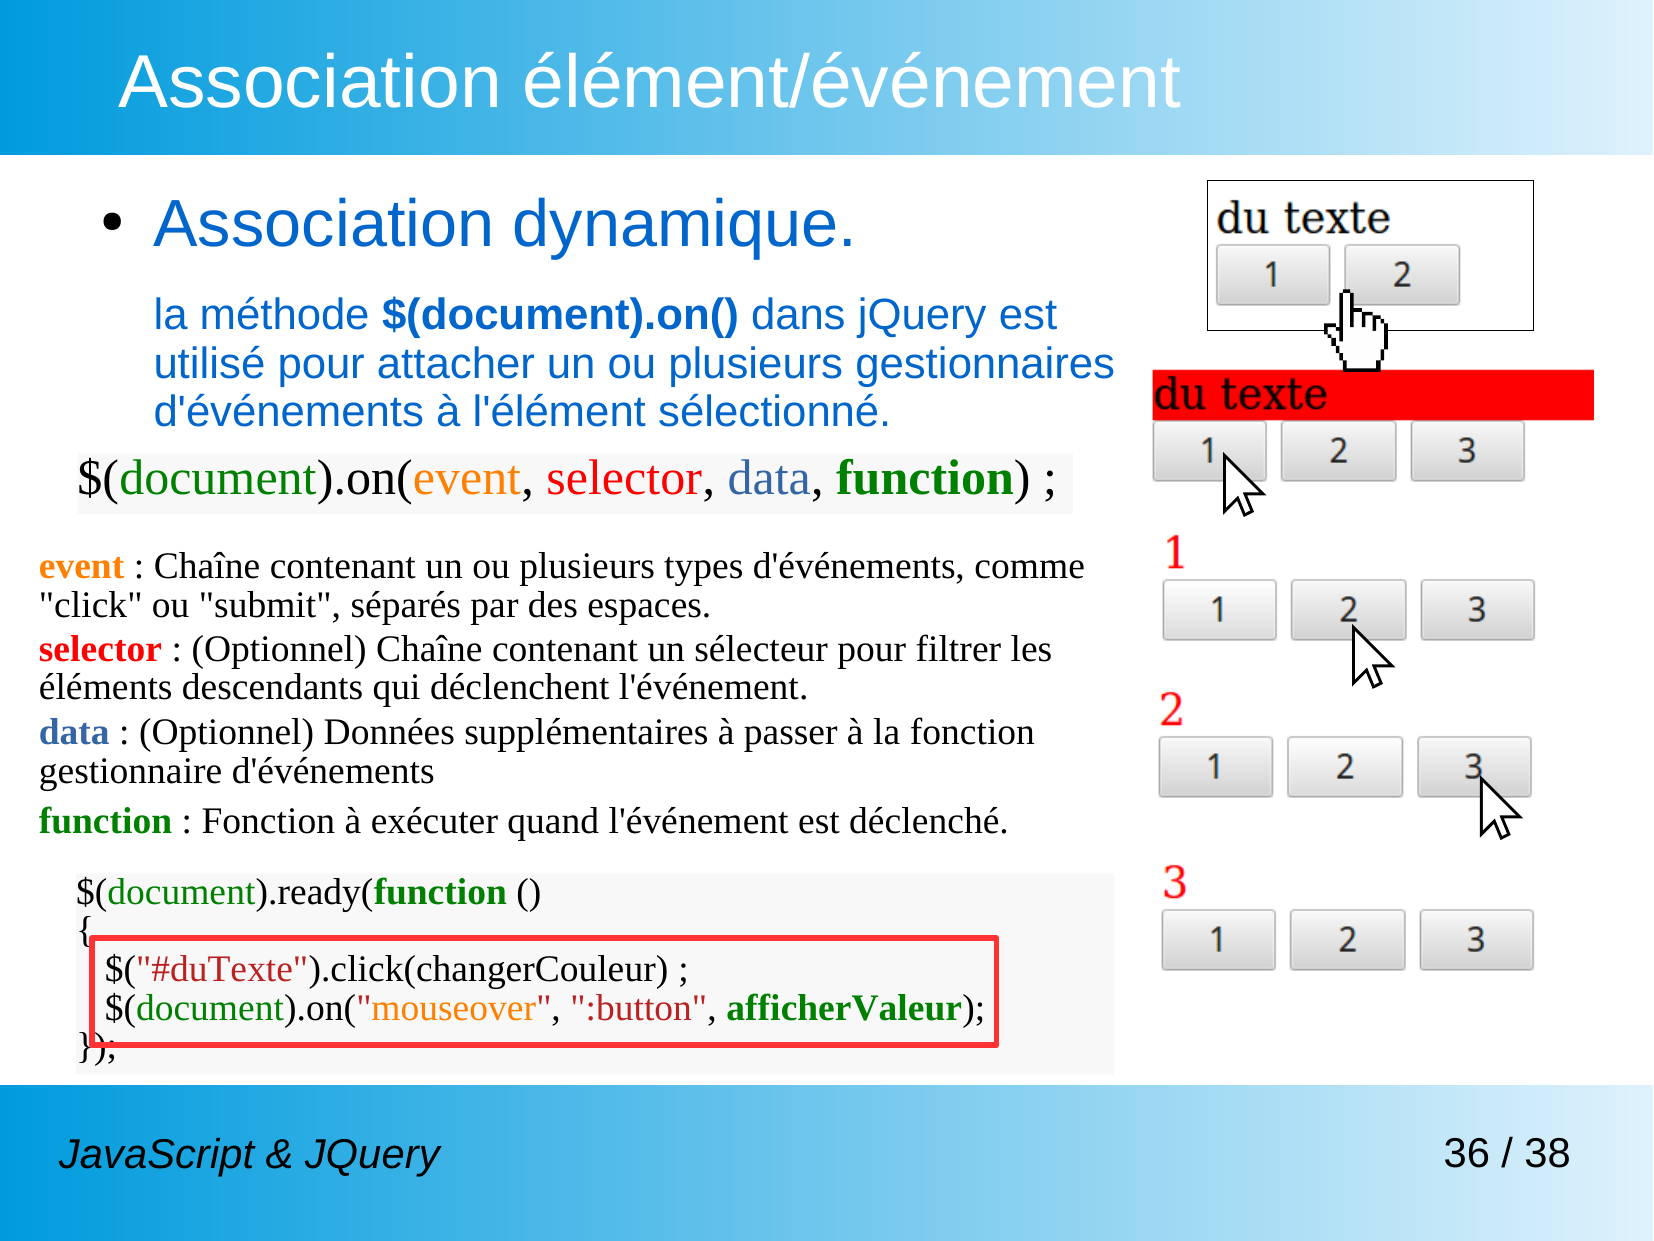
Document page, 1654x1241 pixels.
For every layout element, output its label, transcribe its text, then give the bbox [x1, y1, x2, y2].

title Association élément/événement [47, 28, 1536, 134]
text_box event : Chaîne contenant un ou plusieurs types d'événements, comme "click" ou "submit", séparés par des espaces. selector : (Optionnel) Chaîne contenant un sélecteur pour filtrer les éléments descendants qui déclenchent l'événement. data : (Optionnel) Données supplémentaires à passer à la fonction gestionnaire d'événements function : Fonction à exécuter quand l'événement est déclenché. [39, 547, 1141, 842]
picture [1142, 180, 1604, 841]
picture [1151, 845, 1603, 985]
text_box $(document).on(event, selector, data, function) ; [77, 453, 1073, 514]
list Association dynamique. la méthode $(document).on() dans jQuery est utilisé pour attacher un ou plusieurs gestionnaires d'événements à l'élément sélectionné. [82, 185, 1138, 438]
text_box $(document).ready(function () { $("#duTexte").click(changerCouleur) ; $(document).on("mouseover", ":button", afficherValeur); }); [76, 873, 1115, 1075]
